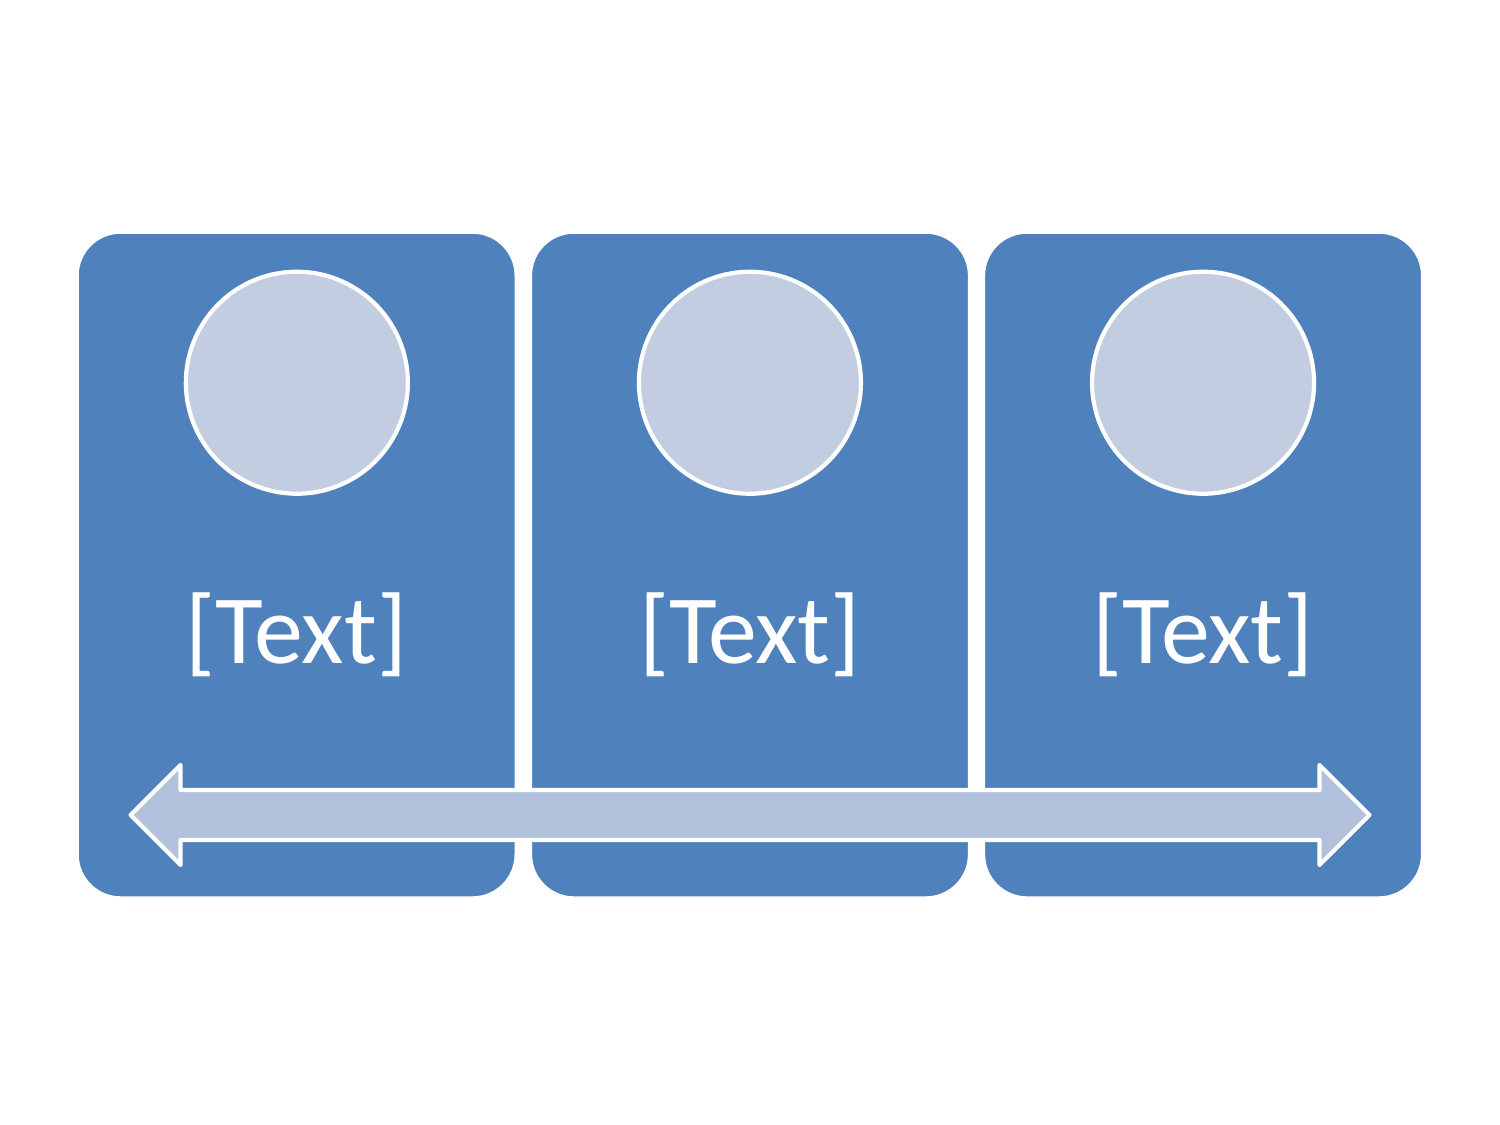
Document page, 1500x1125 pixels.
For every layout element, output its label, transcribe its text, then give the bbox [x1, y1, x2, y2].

text_box [Text] [76, 231, 517, 899]
text_box [638, 271, 861, 494]
text_box [1092, 271, 1315, 494]
text_box [Text] [983, 231, 1424, 899]
text_box [185, 271, 408, 494]
text_box [Text] [530, 841, 970, 899]
text_box [130, 765, 1370, 866]
text_box [Text] [530, 231, 970, 789]
